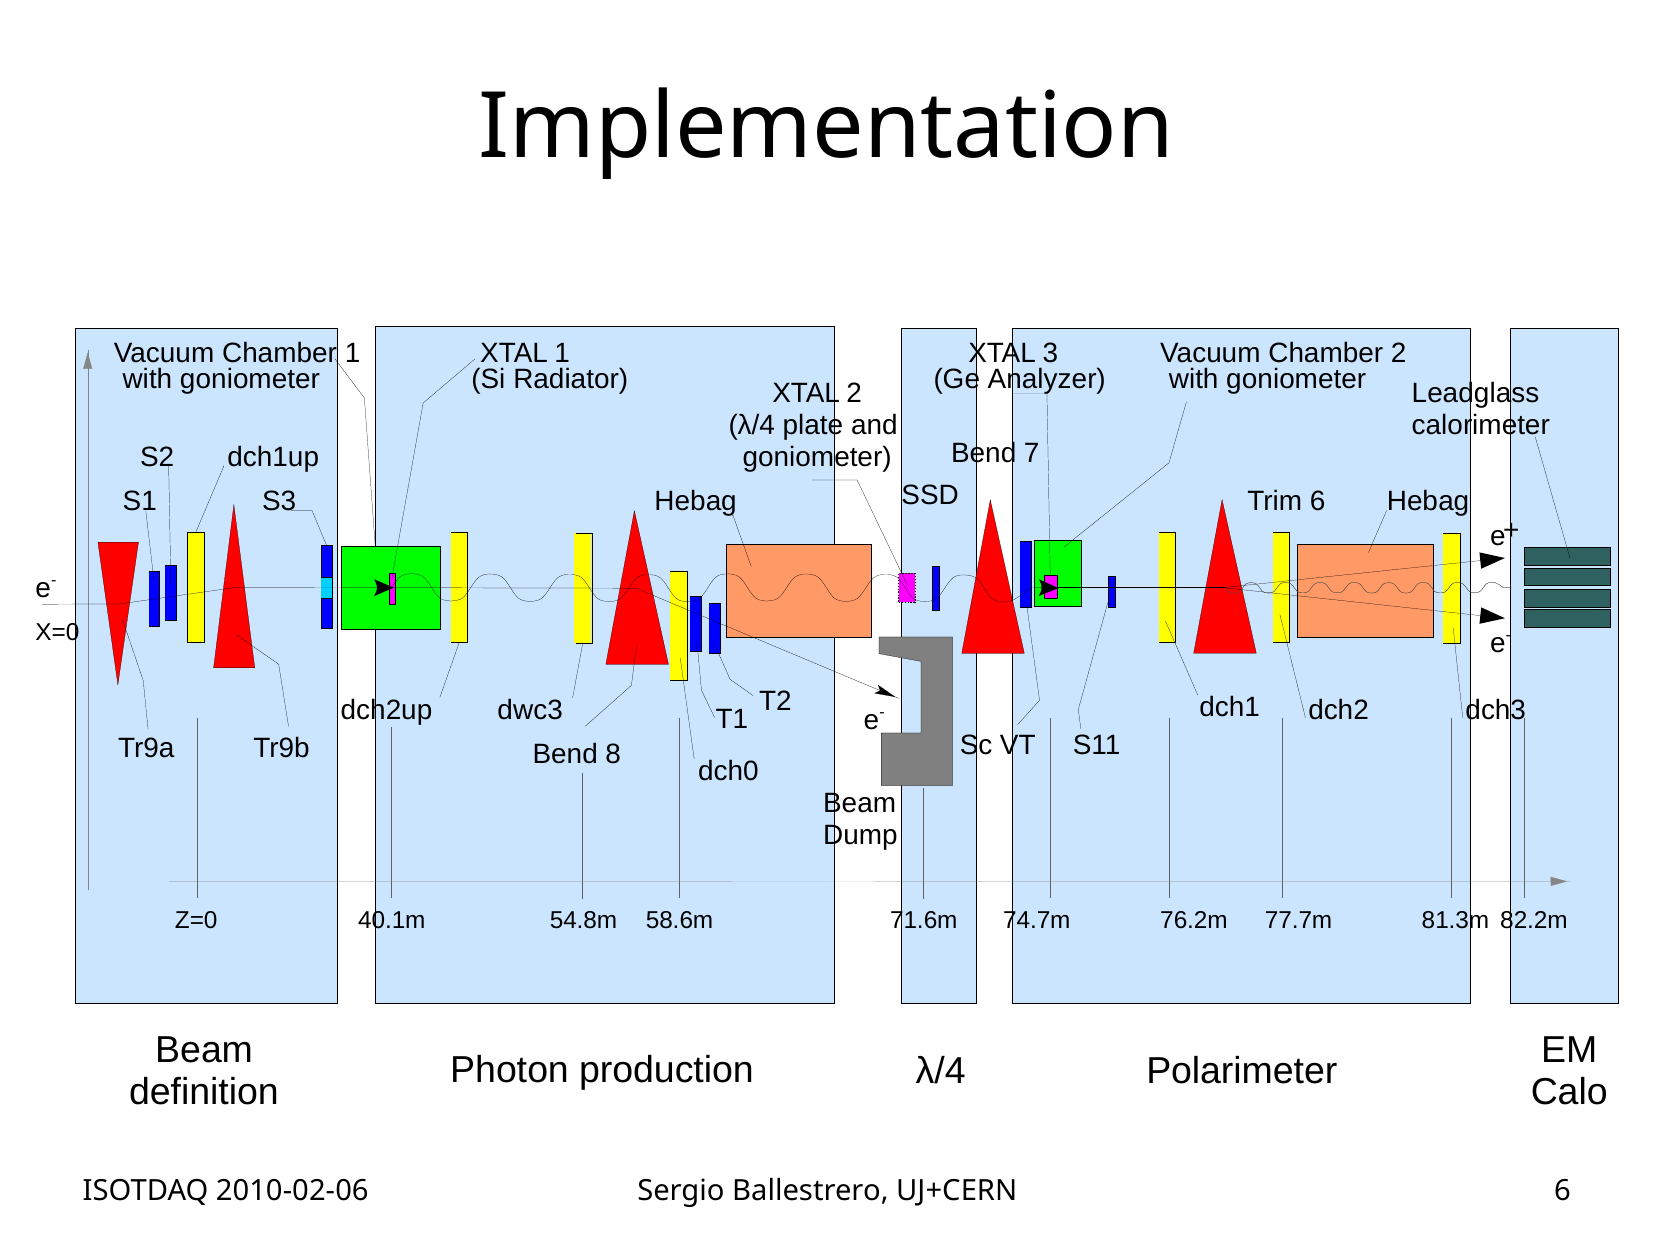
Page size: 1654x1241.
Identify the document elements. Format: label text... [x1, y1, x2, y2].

text_box [1510, 328, 1619, 1004]
text_box [1012, 328, 1471, 336]
text_box [375, 937, 835, 1004]
text_box Beam definition [114, 1020, 294, 1123]
text_box Photon production [435, 1041, 769, 1102]
text_box [375, 326, 835, 336]
title Implementation [82, 56, 1571, 188]
picture [35, 336, 1613, 937]
text_box [1012, 937, 1471, 1004]
text_box [75, 328, 338, 336]
text_box Polarimeter [1110, 1042, 1374, 1101]
text_box [901, 937, 977, 1004]
text_box EM Calo [1516, 1020, 1623, 1123]
text_box [901, 328, 977, 336]
text_box λ/4 [900, 1042, 994, 1101]
text_box [75, 937, 338, 1004]
